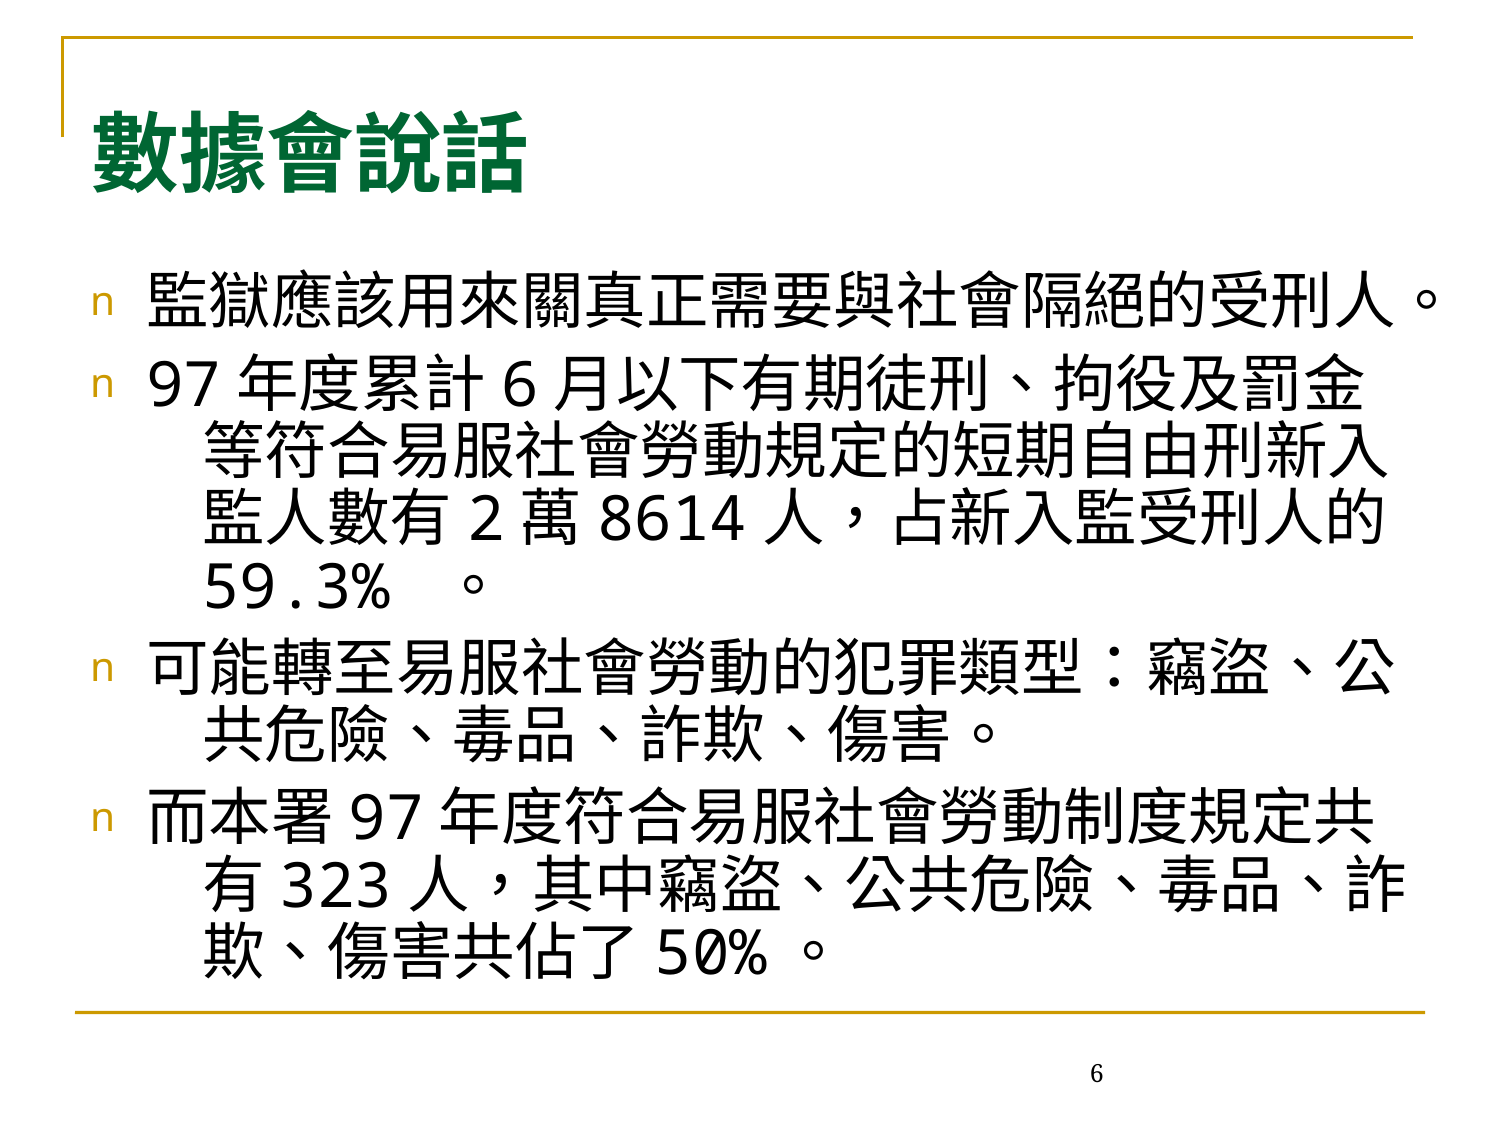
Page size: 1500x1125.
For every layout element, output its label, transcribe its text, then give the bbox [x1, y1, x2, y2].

list 監獄應該用來關真正需要與社會隔絕的受刑人。 97年度累計6月以下有期徒刑、拘役及罰金等符合易服社會勞動規定的短期自由刑新入監人數有2萬8614人，占新入監受刑人的59.3% 。 可能轉至易服社會勞動的犯罪類型：竊盜、公共危險、毒品、詐欺、傷害。 而本署97年度符合易服社會勞動制度規定共有323人，其中竊盜、公共危險、毒品、詐欺、傷害共佔了50%。 [75, 262, 1426, 1006]
title 數據會說話 [76, 90, 1427, 278]
text_box [1074, 1024, 1426, 1100]
